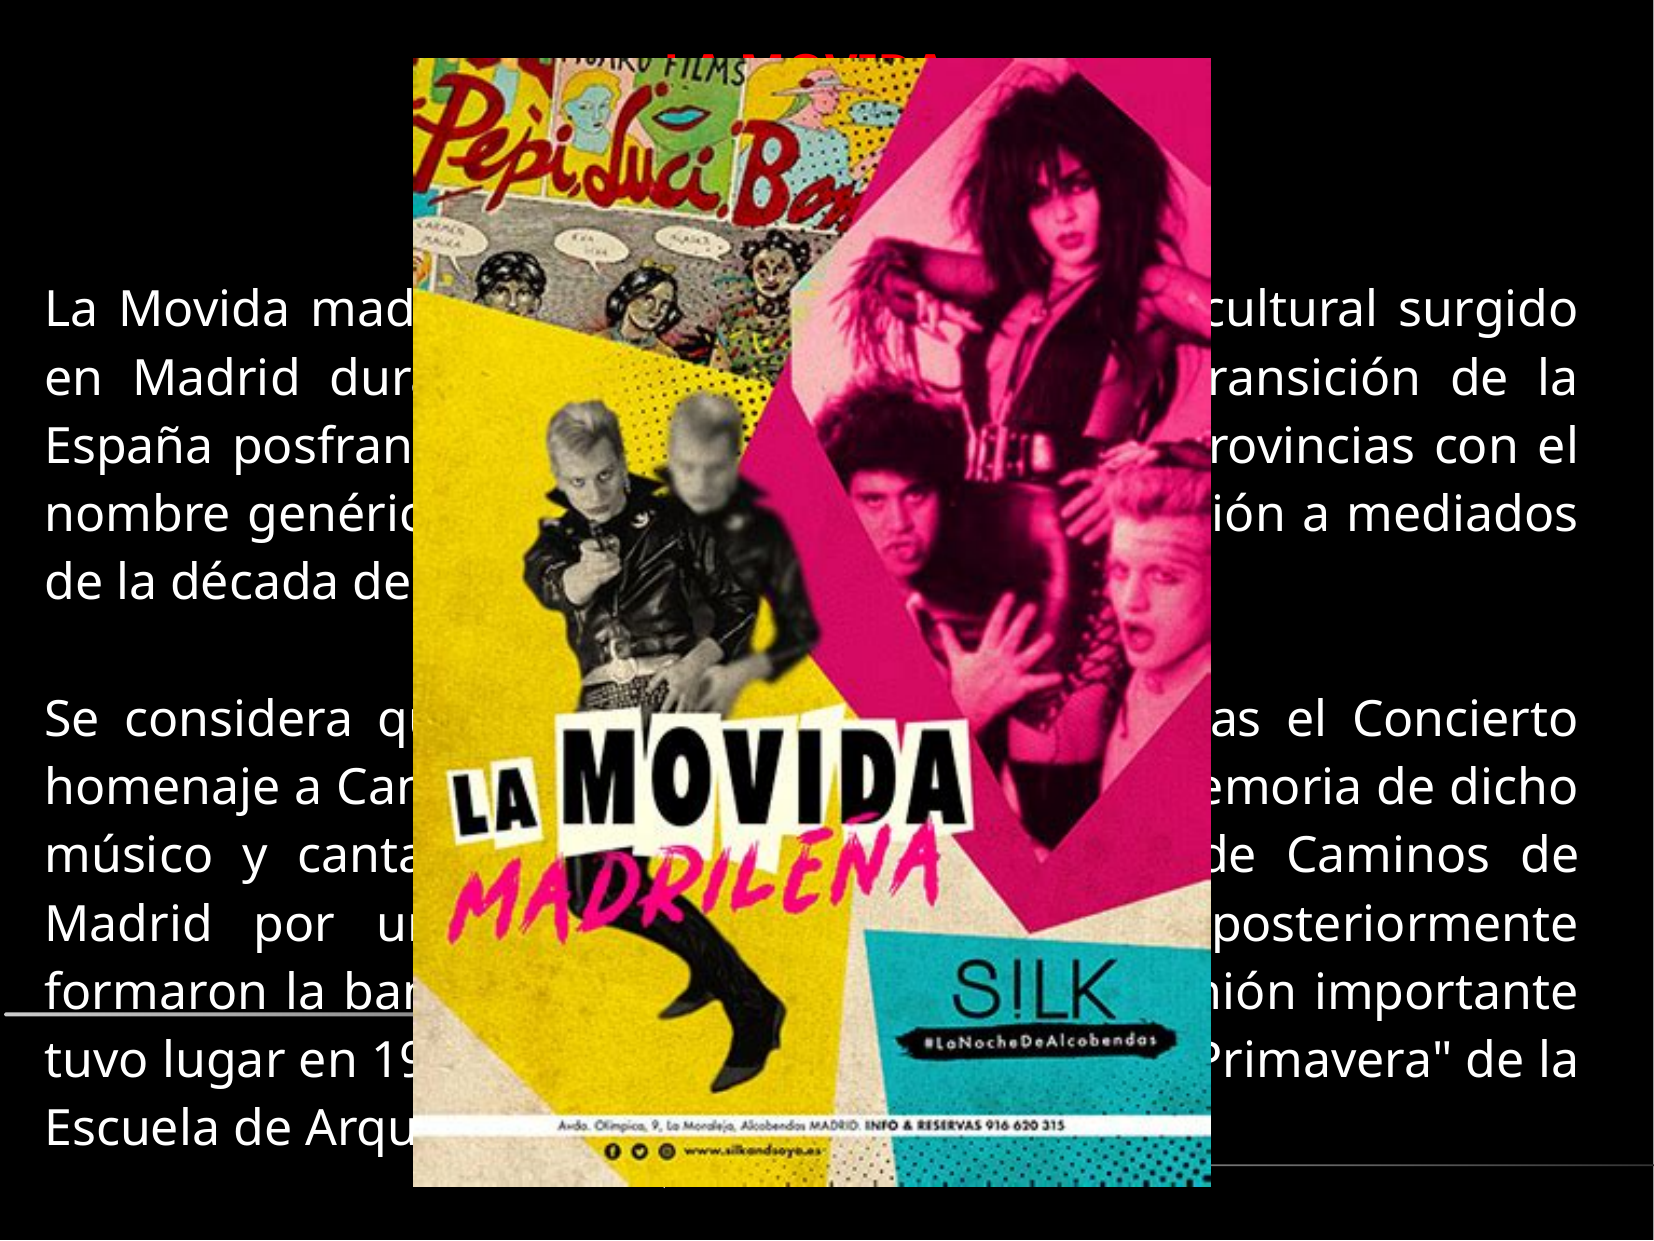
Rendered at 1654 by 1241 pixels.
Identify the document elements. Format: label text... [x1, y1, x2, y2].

picture [413, 58, 1211, 1187]
text_box La Movida madrileña fue un movimiento contracultural surgido en Madrid durante los primeros años de la Transición de la España posfranquista, que se extendió a otras provincias con el nombre genérico de la Movida, hasta su finalización a mediados de la década de 1980. Se considera que el movimiento se precipitó tras el Concierto homenaje a Canito el 9 de febrero de 1980, en memoria de dicho músico y cantante,​ promovido en la Escuela de Caminos de Madrid por un grupo de estudiantes que posteriormente formaron la banda Los Secretos. La primera reunión importante tuvo lugar en 1981 con motivo del "Concierto de Primavera" de la Escuela de Arquitectura. [29, 265, 413, 1009]
text_box La Movida madrileña fue un movimiento contracultural surgido en Madrid durante los primeros años de la Transición de la España posfranquista, que se extendió a otras provincias con el nombre genérico de la Movida, hasta su finalización a mediados de la década de 1980. Se considera que el movimiento se precipitó tras el Concierto homenaje a Canito el 9 de febrero de 1980, en memoria de dicho músico y cantante,​ promovido en la Escuela de Caminos de Madrid por un grupo de estudiantes que posteriormente formaron la banda Los Secretos. La primera reunión importante tuvo lugar en 1981 con motivo del "Concierto de Primavera" de la Escuela de Arquitectura. [1211, 265, 1595, 1009]
text_box La Movida O movida madrileña [265, 29, 1359, 157]
